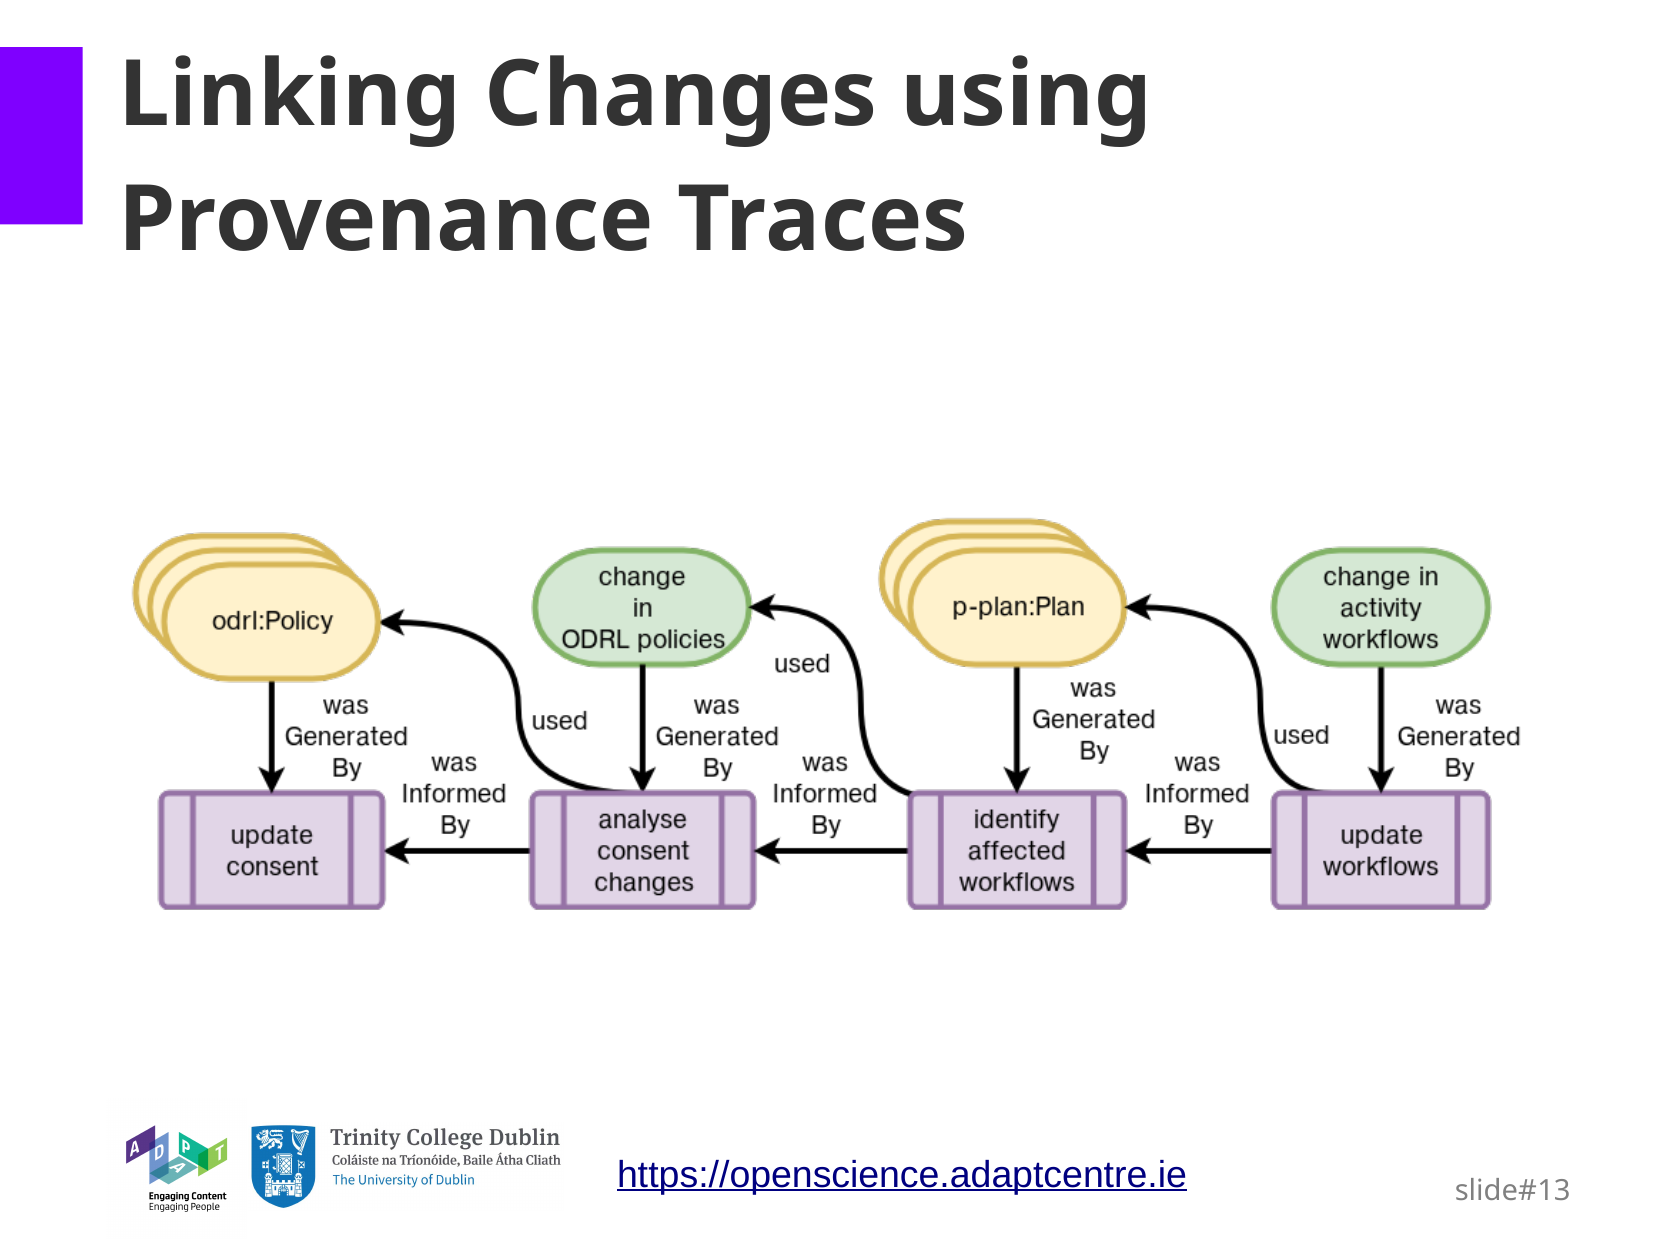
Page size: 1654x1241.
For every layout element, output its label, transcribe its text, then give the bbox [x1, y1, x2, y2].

picture [118, 504, 1536, 924]
title Linking Changes using Provenance Traces [118, 45, 1571, 260]
picture [106, 1098, 247, 1239]
picture [248, 1122, 564, 1211]
